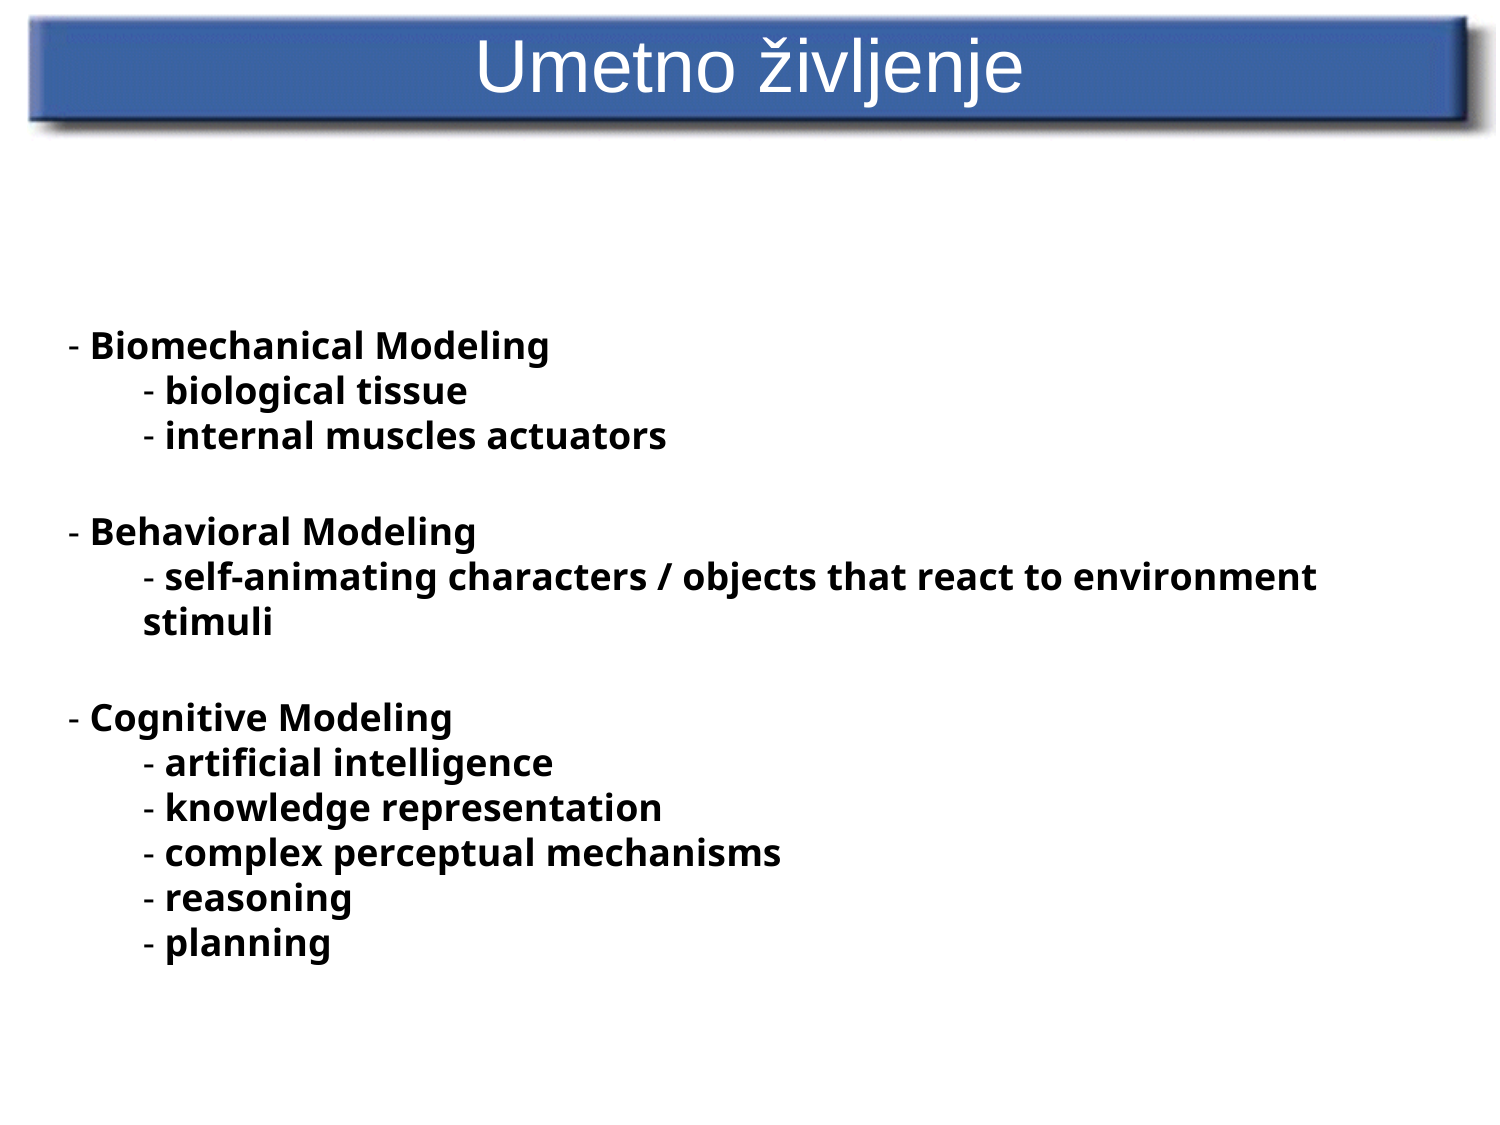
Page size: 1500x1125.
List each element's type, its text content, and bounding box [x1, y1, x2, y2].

title Umetno življenje [75, 0, 1426, 126]
text_box Biomechanical Modeling biological tissue internal muscles actuators Behavioral Modeling self-animating characters / objects that react to environment stimuli Cognitive Modeling artificial intelligence knowledge representation complex perceptual mechanisms reasoning planning [53, 314, 1469, 972]
picture [27, 13, 1496, 141]
